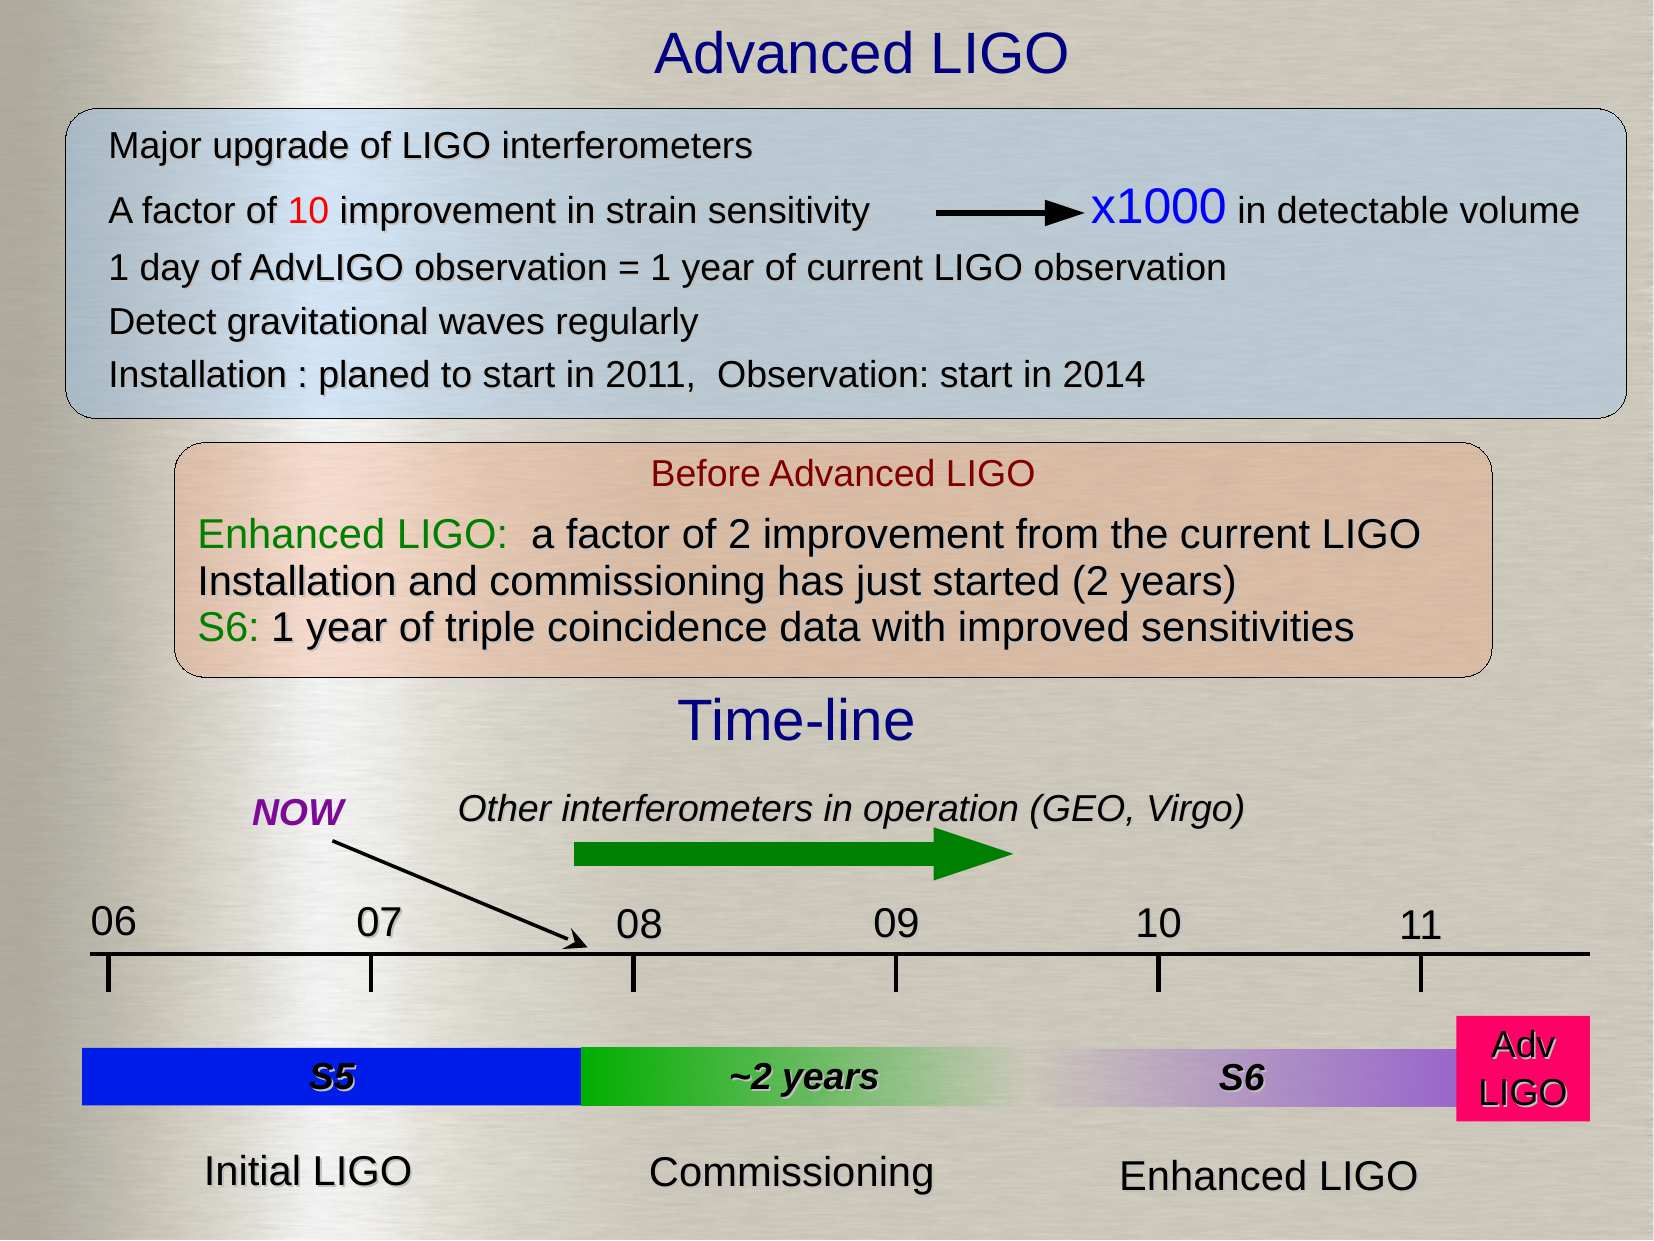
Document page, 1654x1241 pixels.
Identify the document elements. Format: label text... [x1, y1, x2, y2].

text_box Enhanced LIGO: a factor of 2 improvement from the current LIGO Installation and commissioning has just started (2 years) S6: 1 year of triple coincidence data with improved sensitivities [182, 503, 1460, 659]
text_box [174, 442, 1493, 678]
text_box NOW [237, 784, 397, 842]
text_box 07 [341, 890, 418, 953]
text_box Other interferometers in operation (GEO, Virgo) [442, 779, 1261, 837]
text_box 06 [75, 890, 153, 953]
text_box 10 [1120, 892, 1197, 954]
text_box 08 [601, 893, 678, 956]
picture [0, 0, 1654, 1240]
text_box S6 [1027, 1049, 1456, 1107]
text_box Major upgrade of LIGO interferometers A factor of 10 improvement in strain sensitivity x1000 in detectable volume 1 day of AdvLIGO observation = 1 year of current LIGO observation Detect gravitational waves regularly Installation : planed to start in 2011, Observation: start in 2014 [82, 117, 1616, 404]
text_box 11 [1384, 894, 1458, 956]
text_box Advanced LIGO [640, 13, 1086, 94]
text_box [65, 108, 1627, 419]
text_box Commissioning [634, 1141, 950, 1203]
text_box ~2 years [581, 1047, 1028, 1106]
text_box Initial LIGO [189, 1140, 428, 1202]
text_box S5 [82, 1047, 581, 1106]
text_box Time-line [663, 680, 931, 760]
text_box 09 [858, 892, 935, 954]
text_box Adv LIGO [1456, 1015, 1590, 1122]
text_box Before Advanced LIGO [635, 445, 1051, 503]
text_box Enhanced LIGO [1104, 1145, 1434, 1208]
